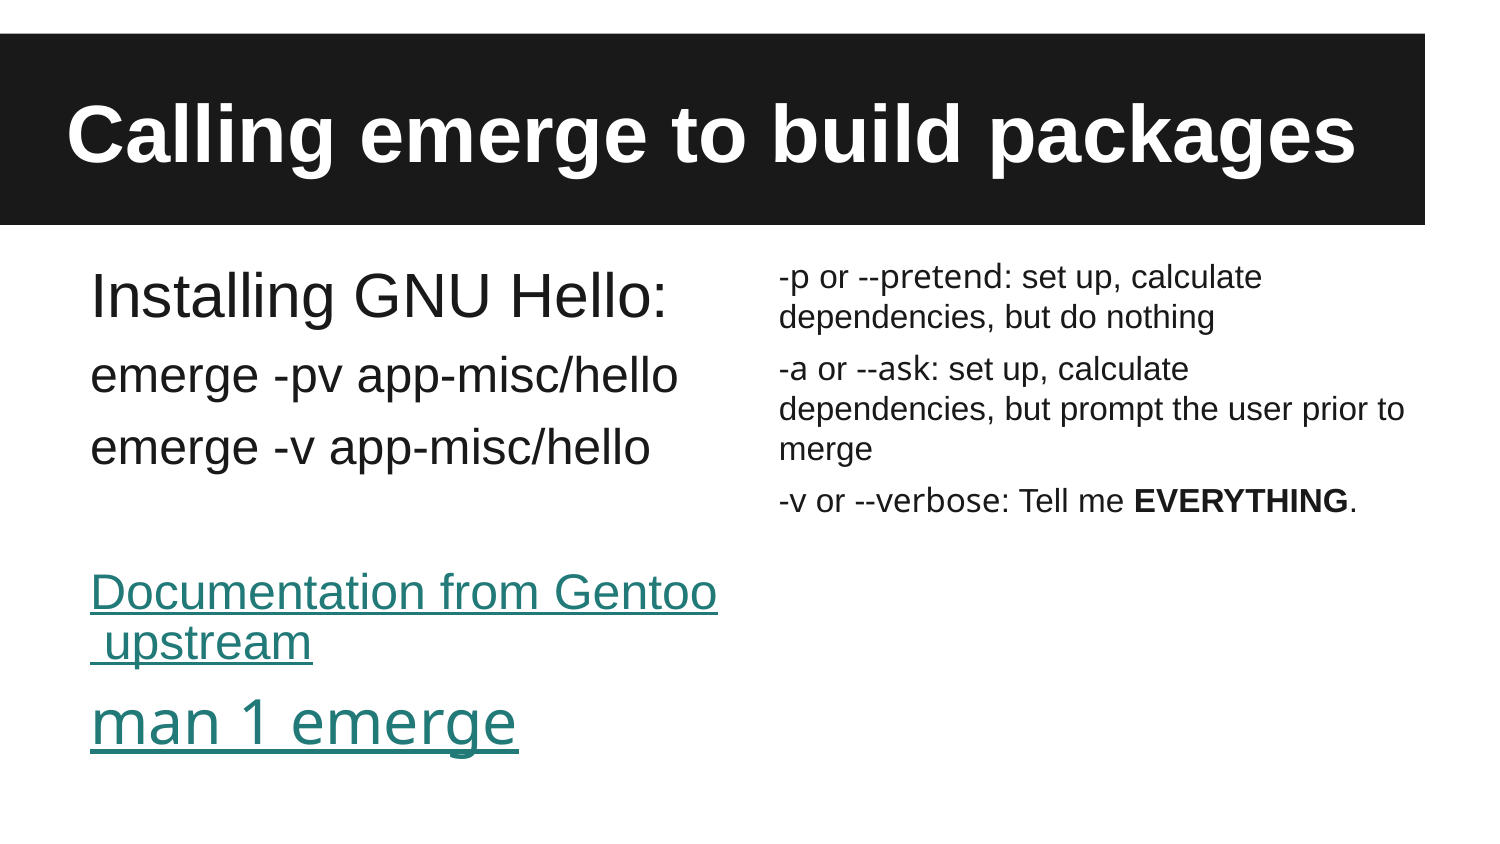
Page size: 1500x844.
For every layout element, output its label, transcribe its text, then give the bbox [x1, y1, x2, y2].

title Calling emerge to build packages [0, 33, 1425, 227]
list Installing GNU Hello: emerge -pv app-misc/hello emerge -v app-misc/hello Documentation from Gentoo upstream man 1 emerge [75, 239, 737, 808]
list -p or --pretend: set up, calculate dependencies, but do nothing -a or --ask: set up, calculate dependencies, but prompt the user prior to merge -v or --verbose: Tell me EVERYTHING. [763, 239, 1425, 809]
